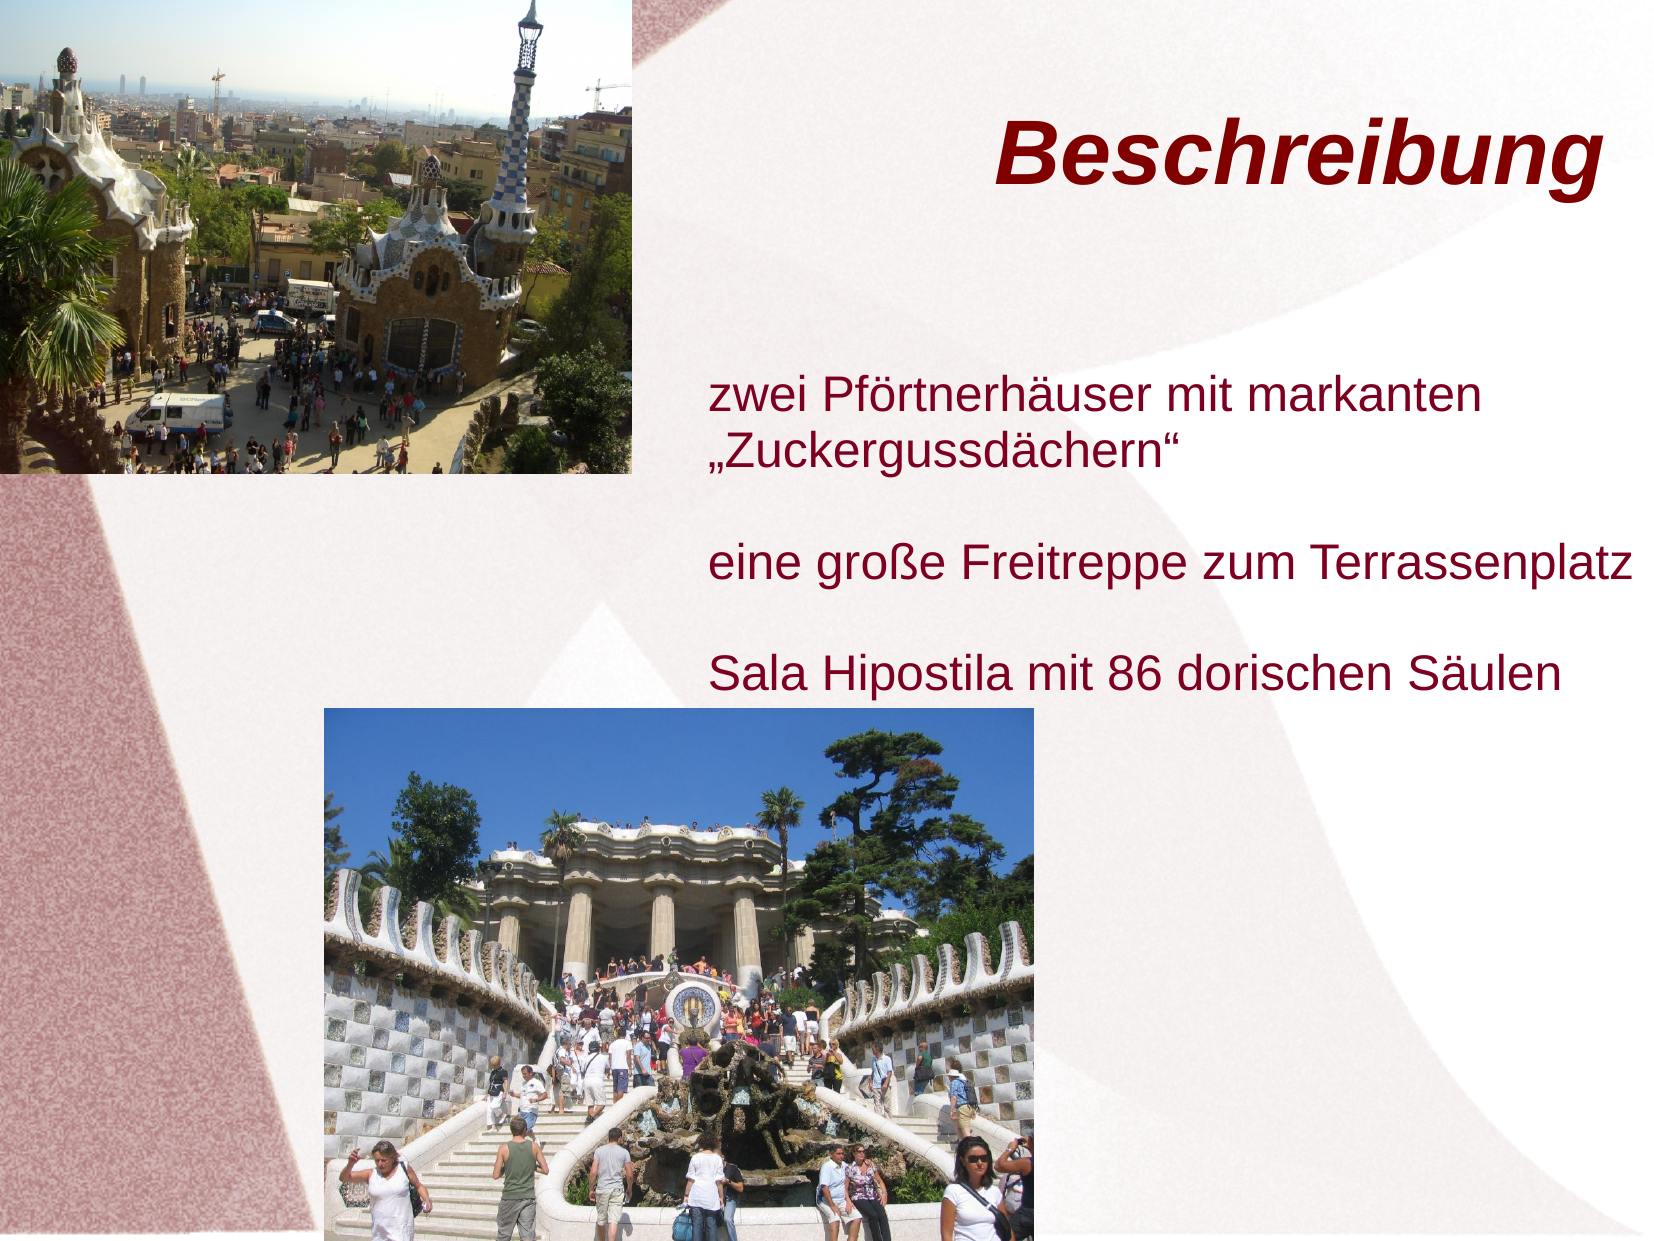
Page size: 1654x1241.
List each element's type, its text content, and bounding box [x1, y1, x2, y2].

picture [0, 0, 1654, 1241]
title Beschreibung [632, 56, 1607, 250]
text_box zwei Pförtnerhäuser mit markanten „Zuckergussdächern“ eine große Freitreppe zum Terrassenplatz Sala Hipostila mit 86 dorischen Säulen [679, 359, 1654, 709]
